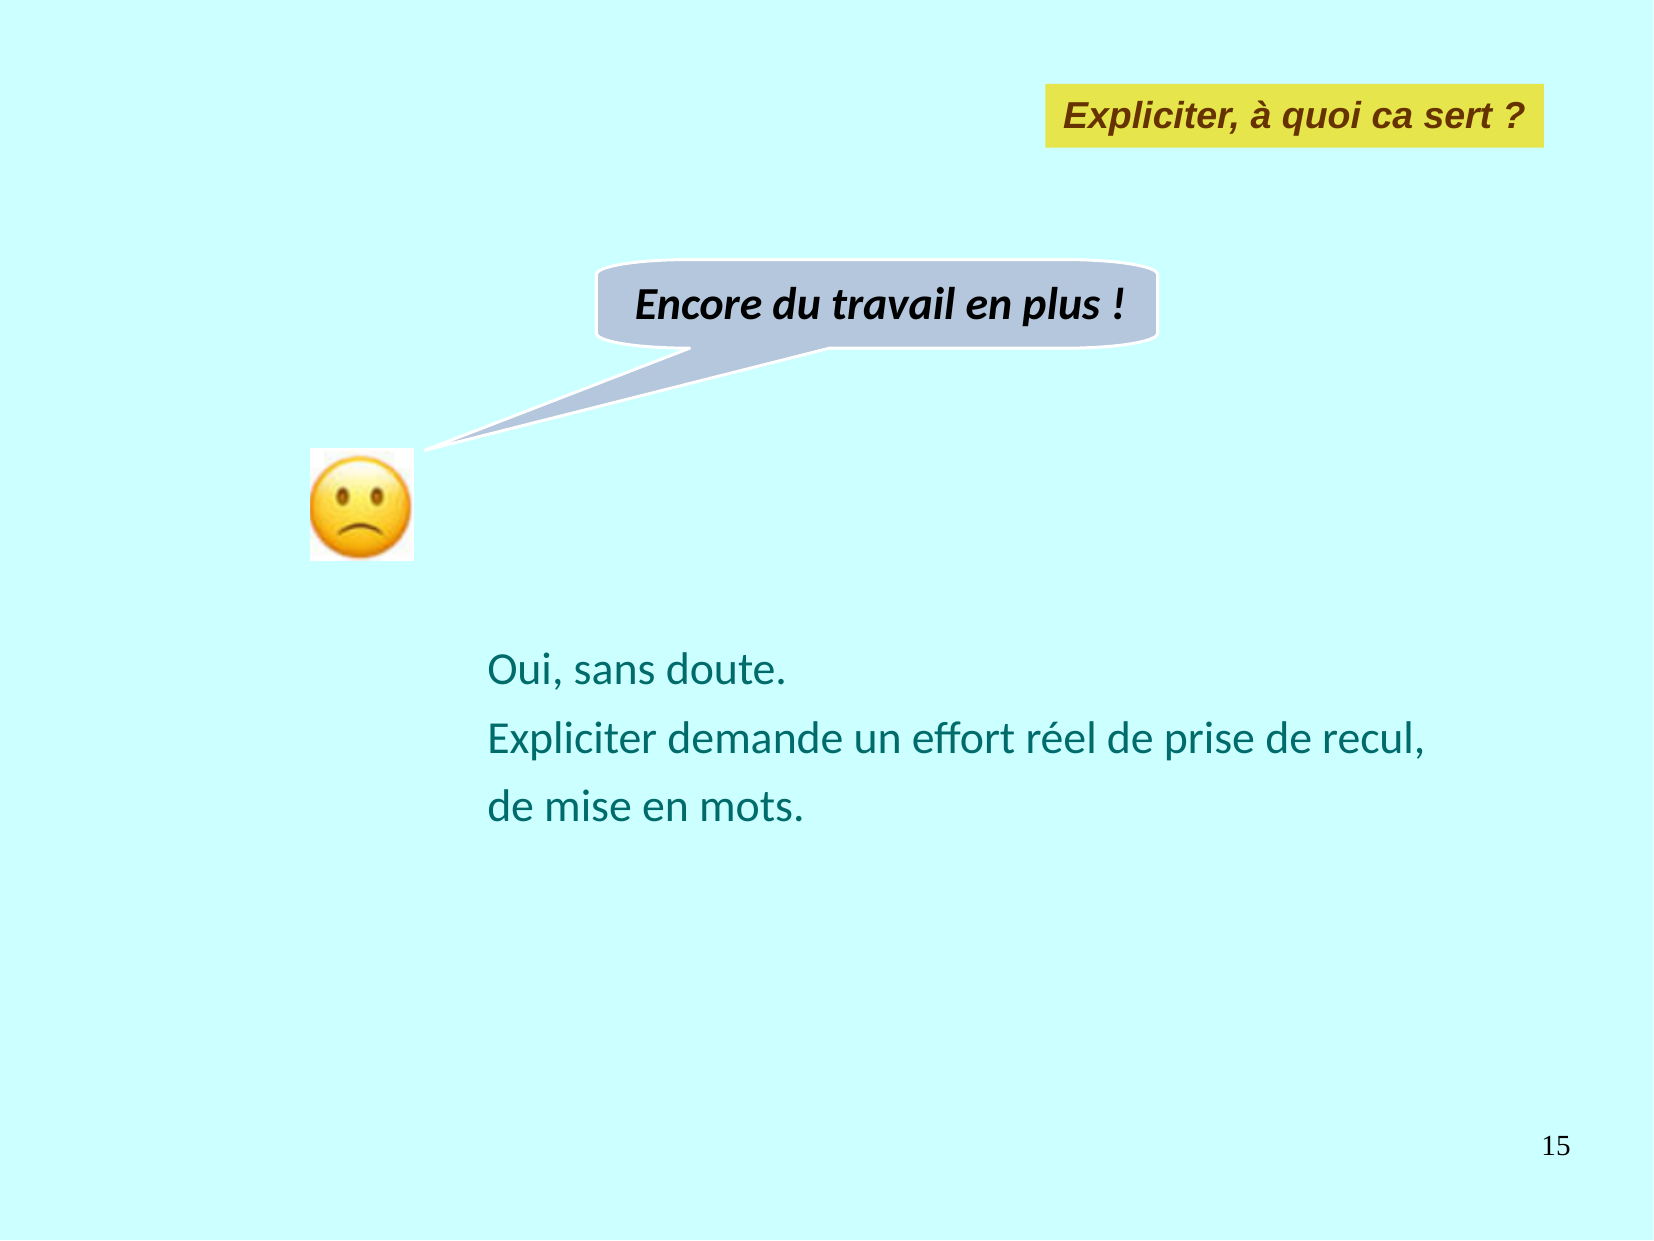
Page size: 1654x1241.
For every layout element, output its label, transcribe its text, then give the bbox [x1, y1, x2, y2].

text_box Encore du travail en plus ! [620, 277, 1182, 349]
picture [310, 448, 414, 562]
text_box [596, 259, 1158, 344]
text_box [424, 349, 827, 451]
text_box Oui, sans doute. Expliciter demande un effort réel de prise de recul, de mise en mots. [472, 620, 1447, 841]
text_box Expliciter, à quoi ca sert ? [1045, 83, 1544, 148]
